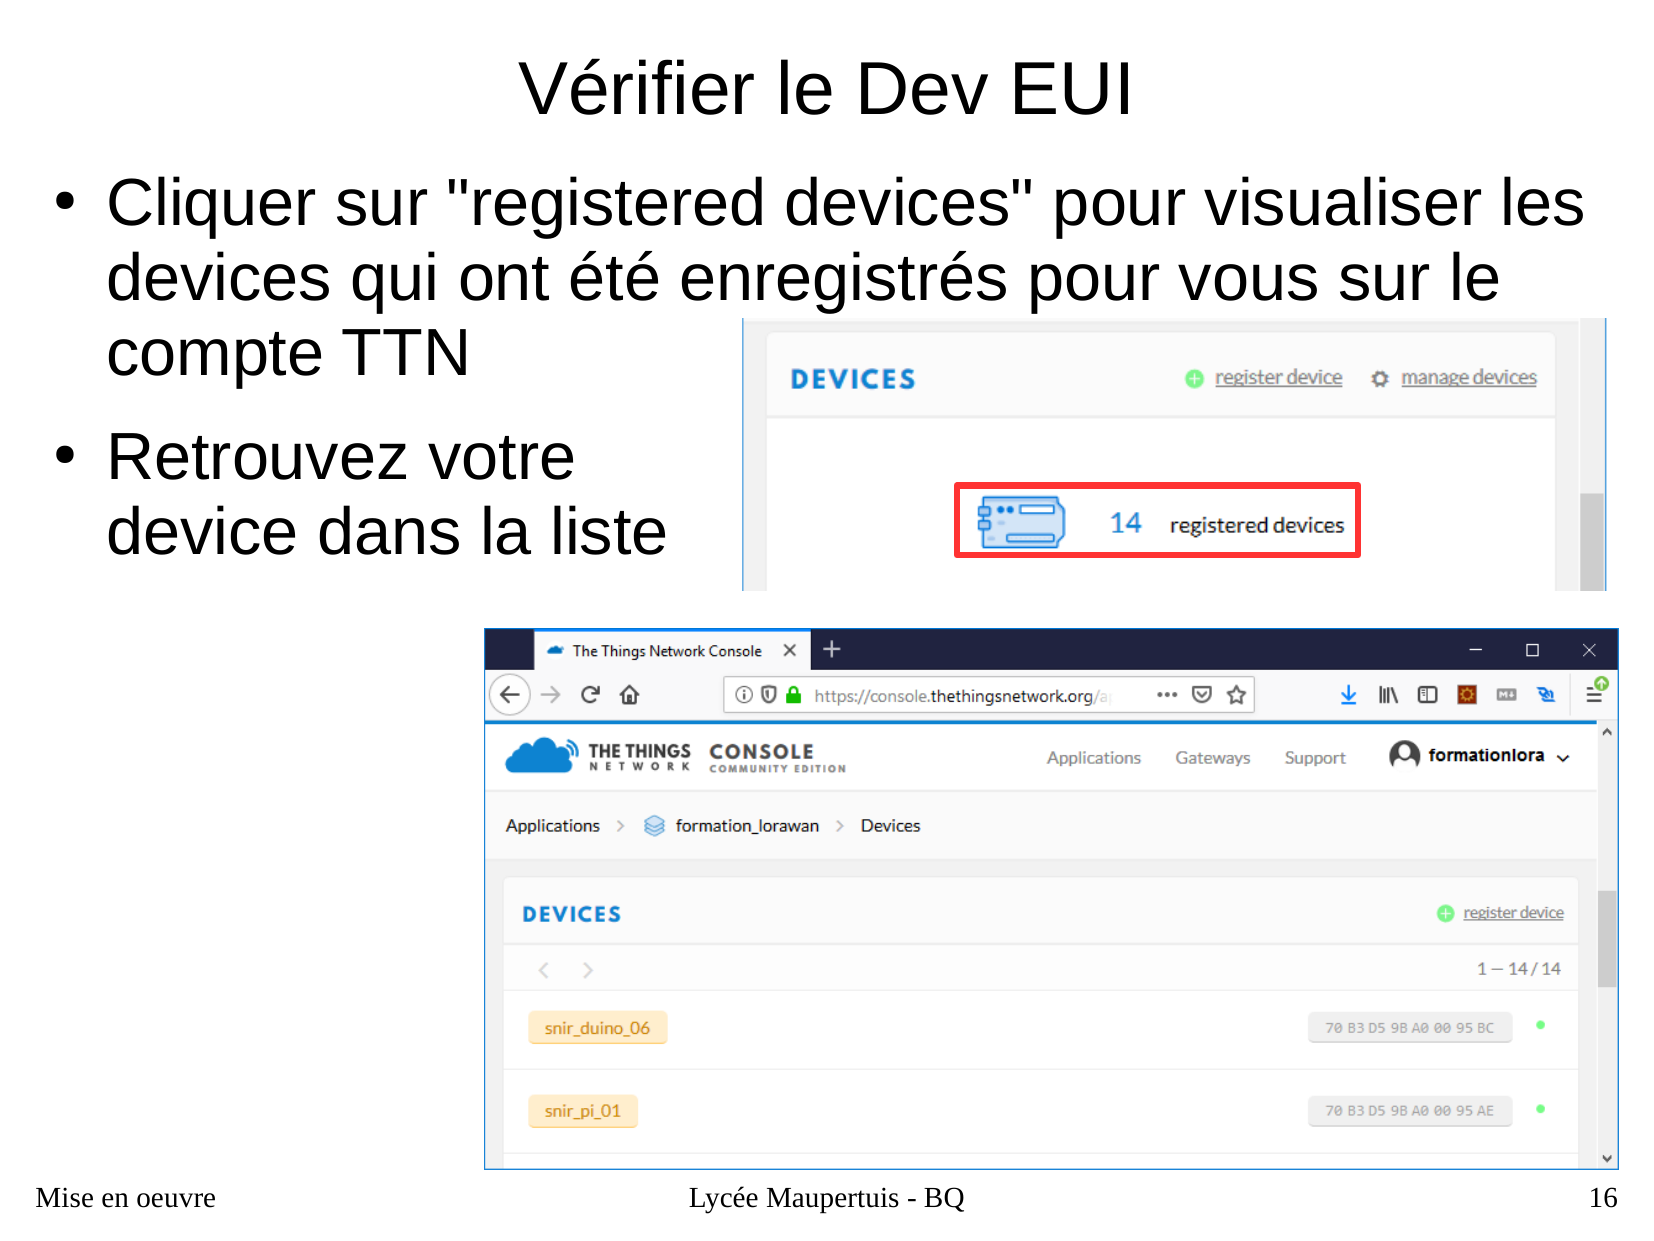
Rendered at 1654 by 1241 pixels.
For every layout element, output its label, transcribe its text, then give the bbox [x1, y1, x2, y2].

list Cliquer sur "registered devices" pour visualiser les devices qui ont été enregistrés pour vous sur le compte TTN Retrouvez votre device dans la liste [35, 165, 1619, 721]
picture [742, 318, 1607, 591]
picture [484, 628, 1619, 1170]
title Vérifier le Dev EUI [35, 35, 1619, 142]
